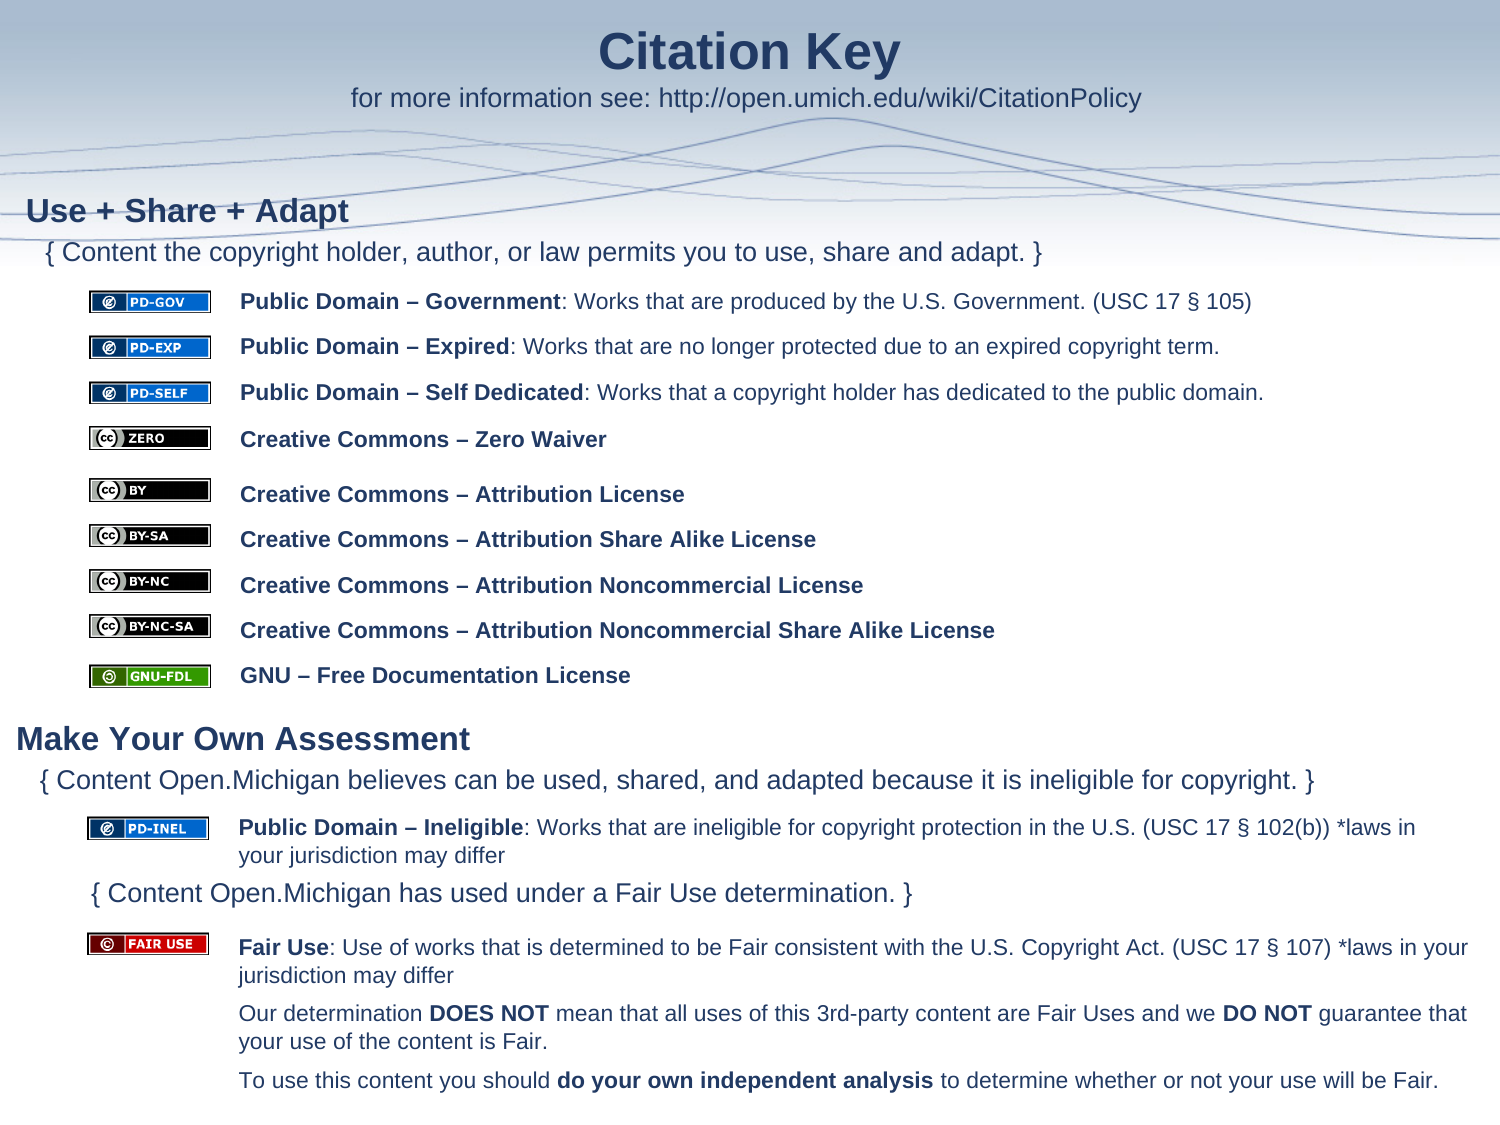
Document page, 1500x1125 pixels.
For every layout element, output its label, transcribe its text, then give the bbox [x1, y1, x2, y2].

picture [89, 664, 211, 688]
picture [0, 0, 1500, 266]
text_box Public Domain – Self Dedicated: Works that a copyright holder has dedicated to the public domain. [225, 369, 1329, 413]
text_box Public Domain – Expired: Works that are no longer protected due to an expired copyright term. [225, 324, 1258, 368]
text_box Creative Commons – Zero Waiver [225, 416, 1190, 460]
picture [89, 524, 211, 547]
picture [89, 569, 211, 593]
text_box { Content Open.Michigan has used under a Fair Use determination. } [76, 868, 1347, 917]
picture [89, 614, 211, 638]
text_box { Content Open.Michigan believes can be used, shared, and adapted because it is ineligible for copyright. } [25, 755, 1329, 804]
text_box Public Domain – Ineligible: Works that are ineligible for copyright protection in the U.S. (USC 17 § 102(b)) *laws in your jurisdiction may differ [223, 805, 1442, 876]
picture [89, 290, 211, 313]
text_box Citation Key for more information see: http://open.umich.edu/wiki/CitationPolicy [74, 11, 1425, 121]
text_box Creative Commons – Attribution Noncommercial License [225, 562, 1430, 606]
text_box Creative Commons – Attribution Share Alike License [225, 517, 1337, 561]
picture [89, 426, 211, 450]
text_box GNU – Free Documentation License [225, 653, 1190, 697]
text_box Use + Share + Adapt [11, 181, 365, 277]
text_box Public Domain – Government: Works that are produced by the U.S. Government. (USC 17 § 105) [225, 278, 1338, 322]
picture [87, 932, 209, 955]
picture [89, 478, 211, 502]
text_box Fair Use: Use of works that is determined to be Fair consistent with the U.S. Copyright Act. (USC 17 § 107) *laws in your jurisdiction may differ Our determination DOES NOT mean that all uses of this 3rd-party content are Fair Uses and we DO NOT guarantee that your use of the content is Fair. To use this content you should do your own independent analysis to determine whether or not your use will be Fair. [223, 924, 1500, 1101]
text_box { Content the copyright holder, author, or law permits you to use, share and adapt. } [30, 226, 1057, 275]
picture [89, 335, 211, 359]
text_box Make Your Own Assessment [1, 709, 486, 805]
text_box Creative Commons – Attribution Noncommercial Share Alike License [225, 607, 1500, 651]
picture [87, 816, 209, 840]
picture [89, 381, 211, 404]
text_box Creative Commons – Attribution License [225, 471, 1190, 515]
